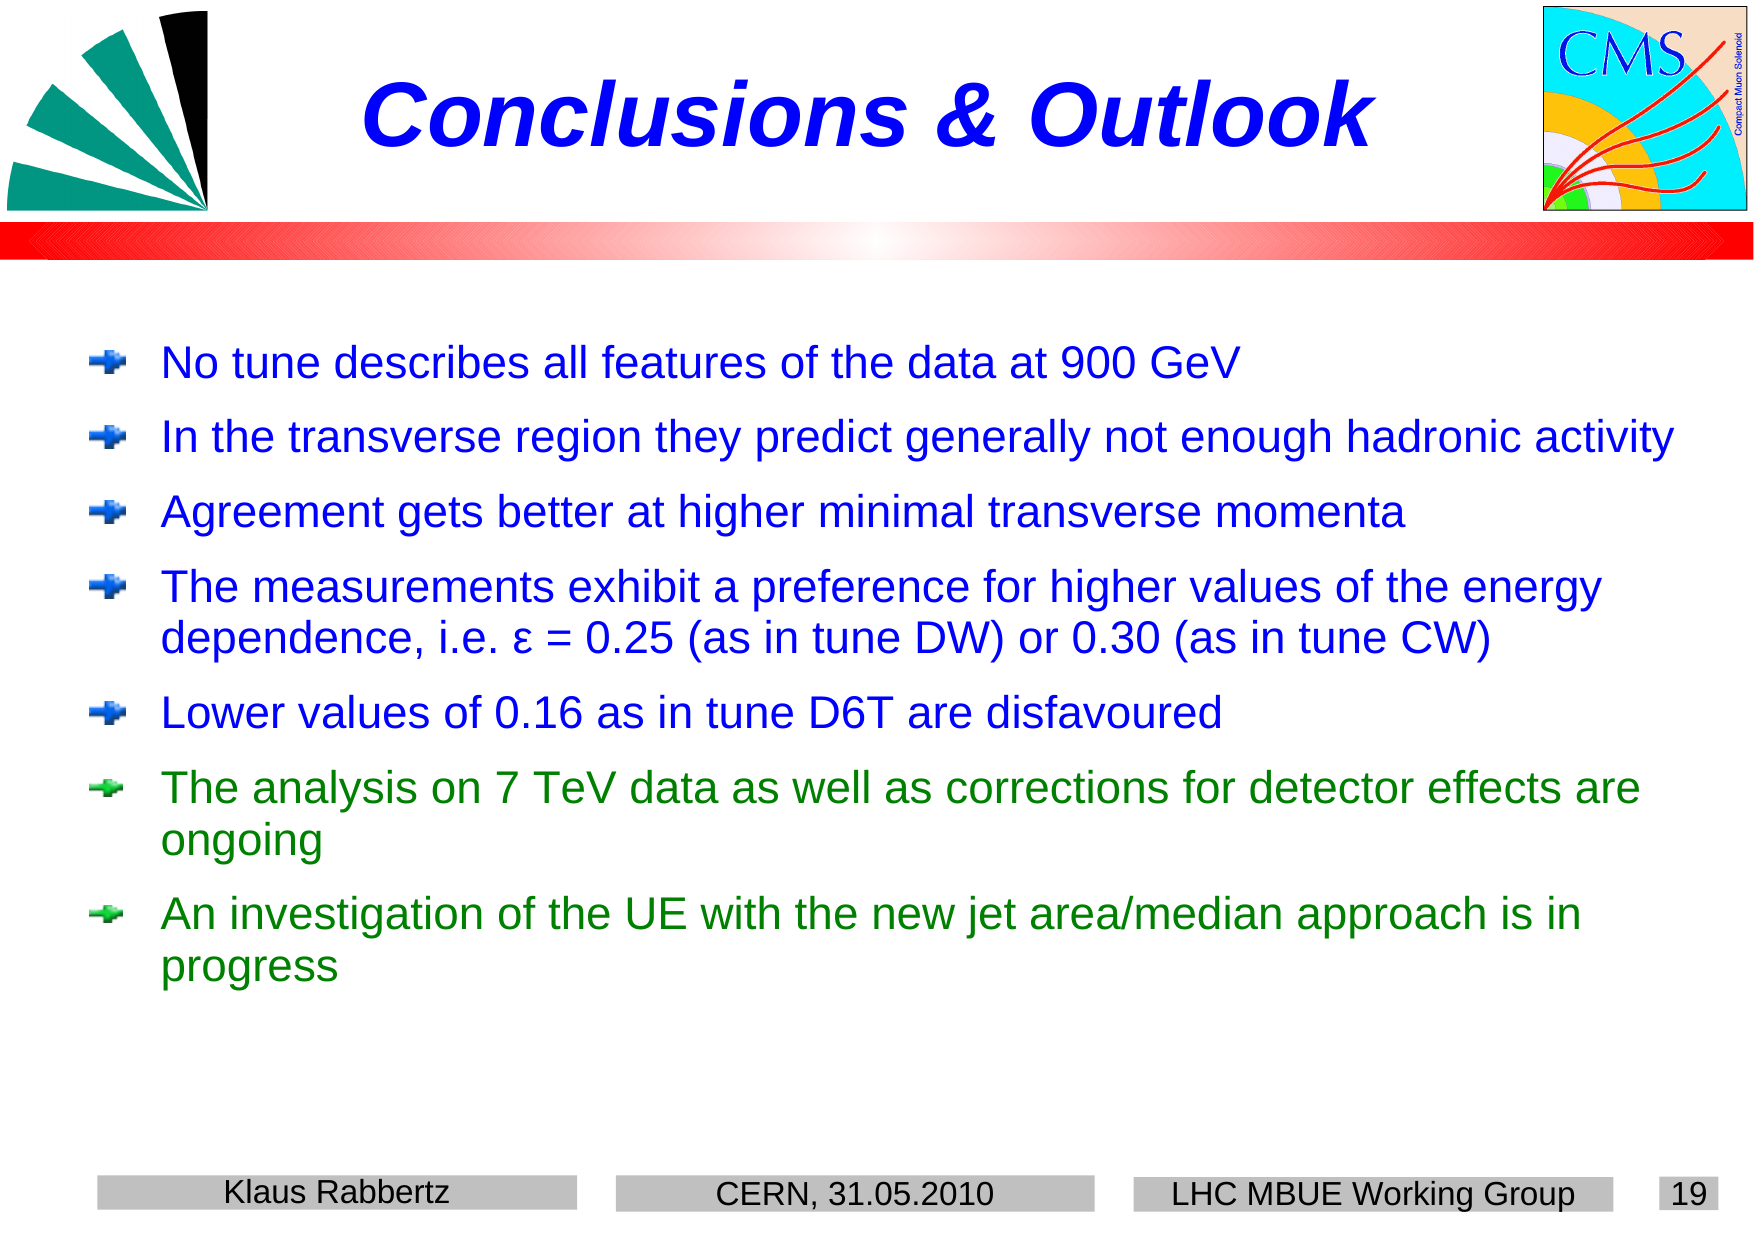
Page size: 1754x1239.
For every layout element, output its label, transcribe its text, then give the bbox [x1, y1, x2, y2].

list No tune describes all features of the data at 900 GeV In the transverse region they predict generally not enough hadronic activity Agreement gets better at higher minimal transverse momenta The measurements exhibit a preference for higher values of the energy dependence, i.e. ε = 0.25 (as in tune DW) or 0.30 (as in tune CW) Lower values of 0.16 as in tune D6T are disfavoured The analysis on 7 TeV data as well as corrections for detector effects are ongoing An investigation of the UE with the new jet area/median approach is in progress [30, 336, 1698, 1136]
picture [7, 11, 208, 213]
title Conclusions & Outlook [220, 27, 1515, 202]
picture [1542, 5, 1748, 211]
